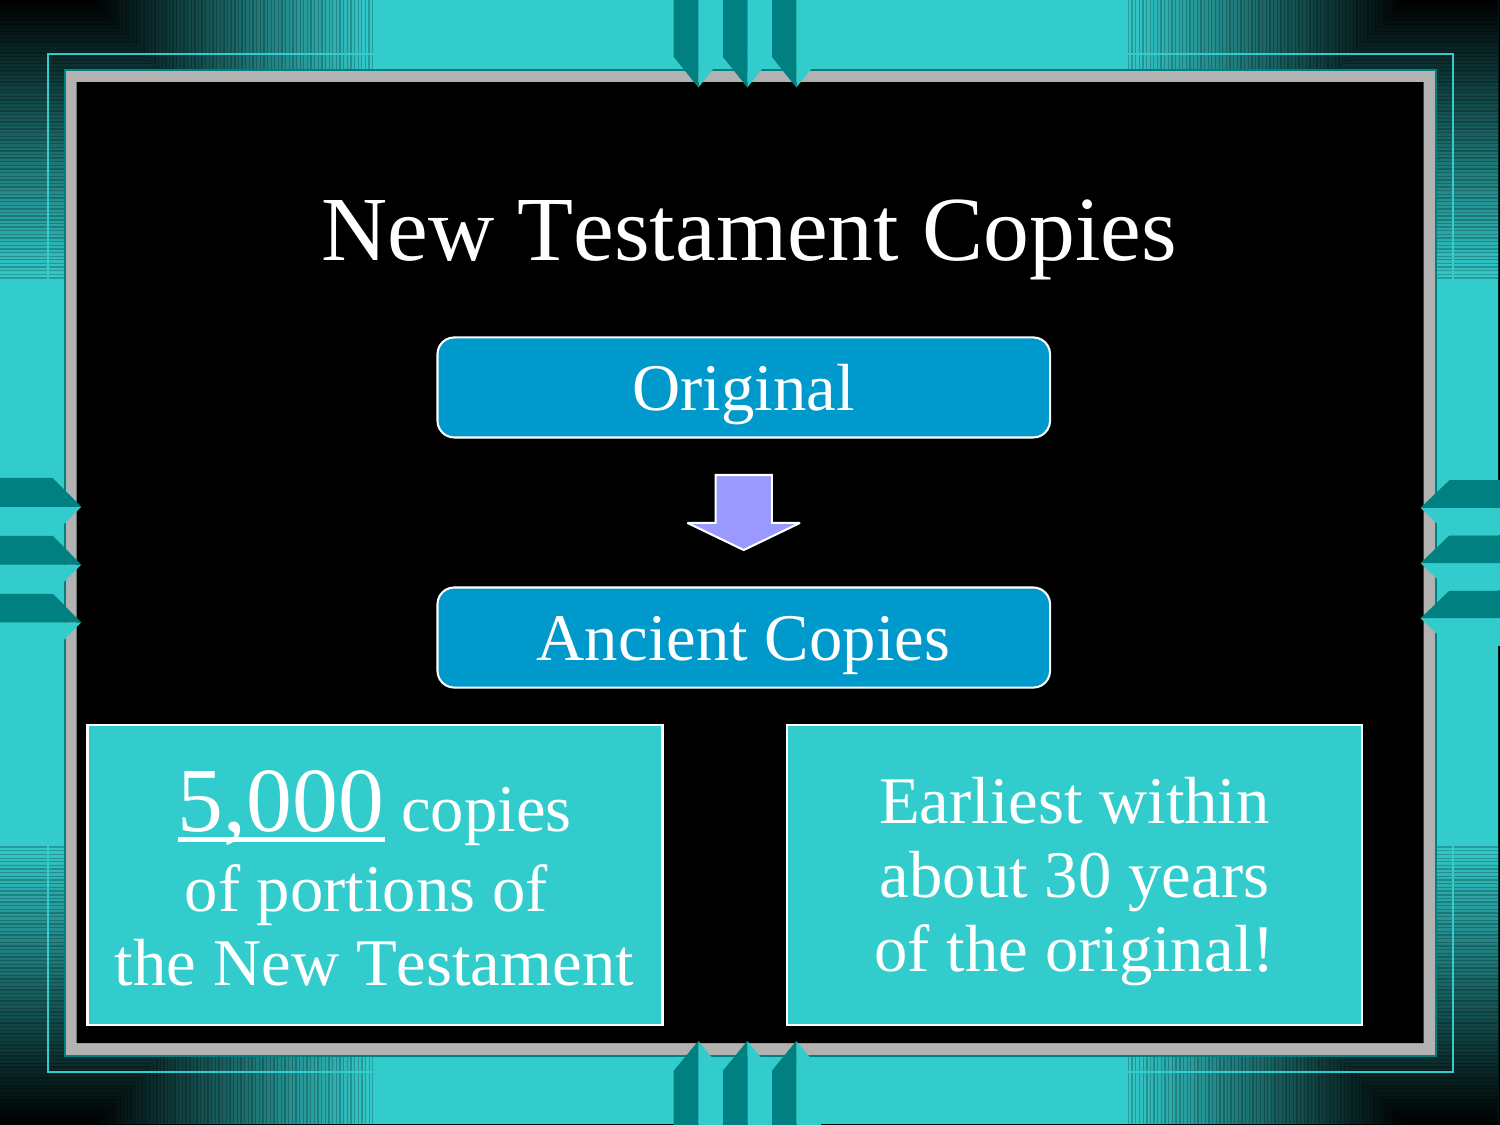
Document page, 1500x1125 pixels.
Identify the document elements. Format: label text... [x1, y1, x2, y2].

title New Testament Copies [112, 99, 1388, 288]
text_box Ancient Copies [437, 587, 1051, 688]
text_box 5,000 copies of portions of the New Testament [87, 725, 663, 1026]
text_box Earliest within about 30 years of the original! [787, 725, 1363, 1026]
text_box [687, 474, 801, 551]
text_box Original [437, 337, 1051, 438]
